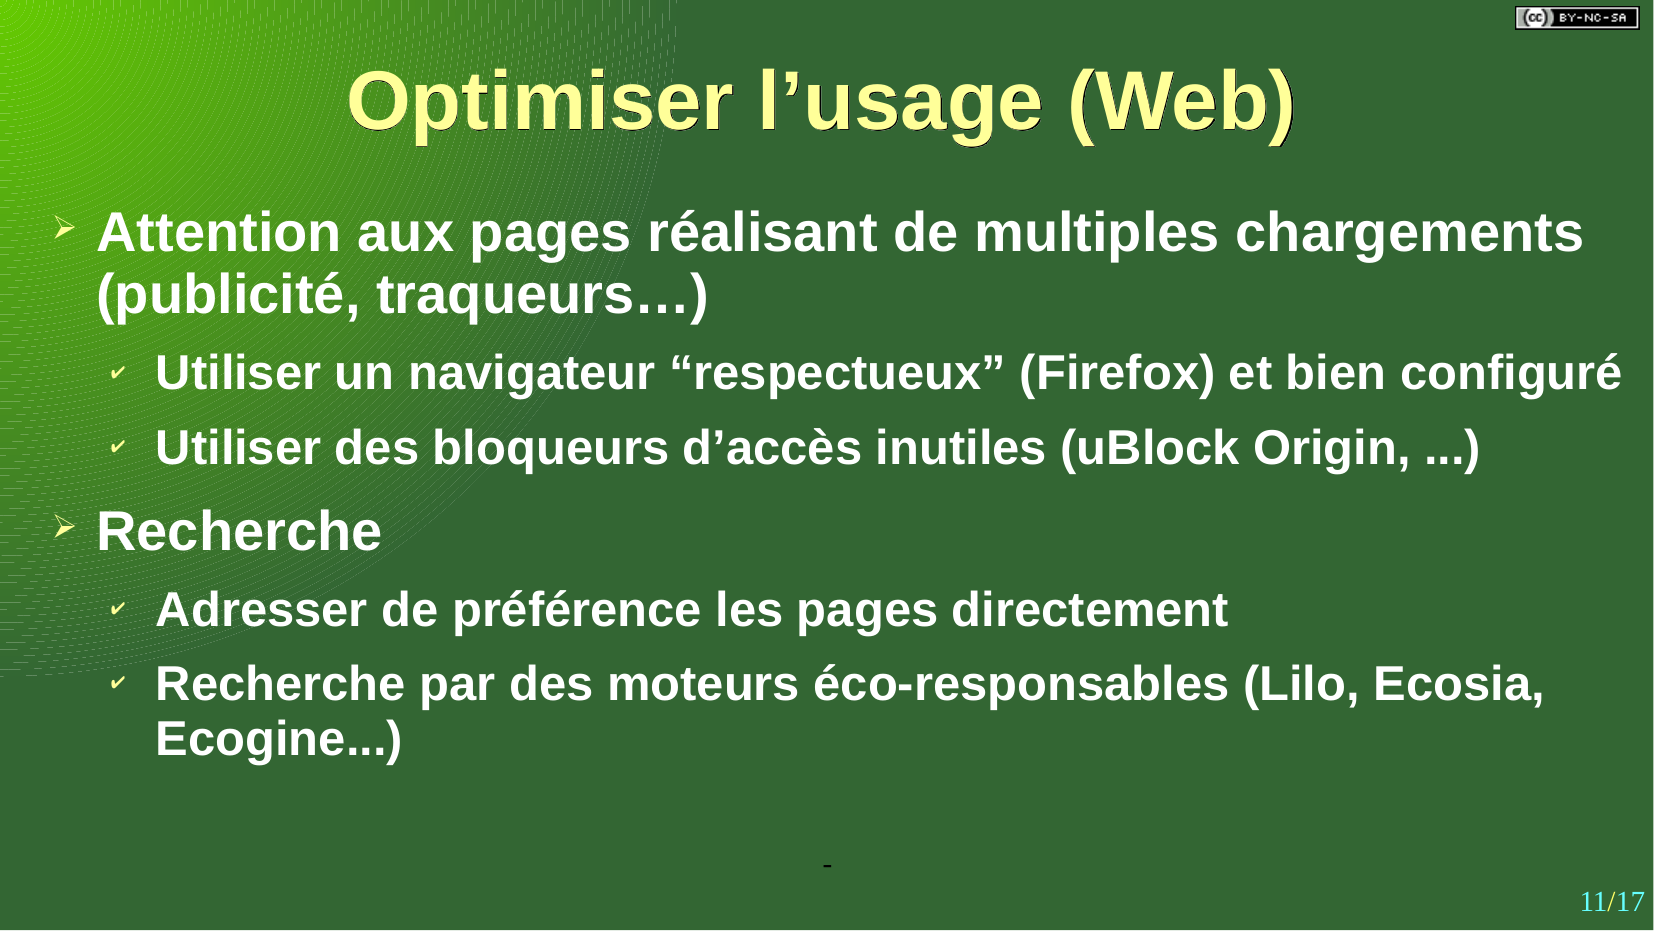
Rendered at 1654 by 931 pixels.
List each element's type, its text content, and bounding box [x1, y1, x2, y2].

picture [1515, 6, 1640, 30]
list Attention aux pages réalisant de multiples chargements (publicité, traqueurs…) Utiliser un navigateur “respectueux” (Firefox) et bien configuré Utiliser des bloqueurs d’accès inutiles (uBlock Origin, ...) Recherche Adresser de préférence les pages directement Recherche par des moteurs éco-responsables (Lilo, Ecosia, Ecogine...) [36, 200, 1642, 780]
title Optimiser l’usage (Web) [11, 23, 1632, 179]
